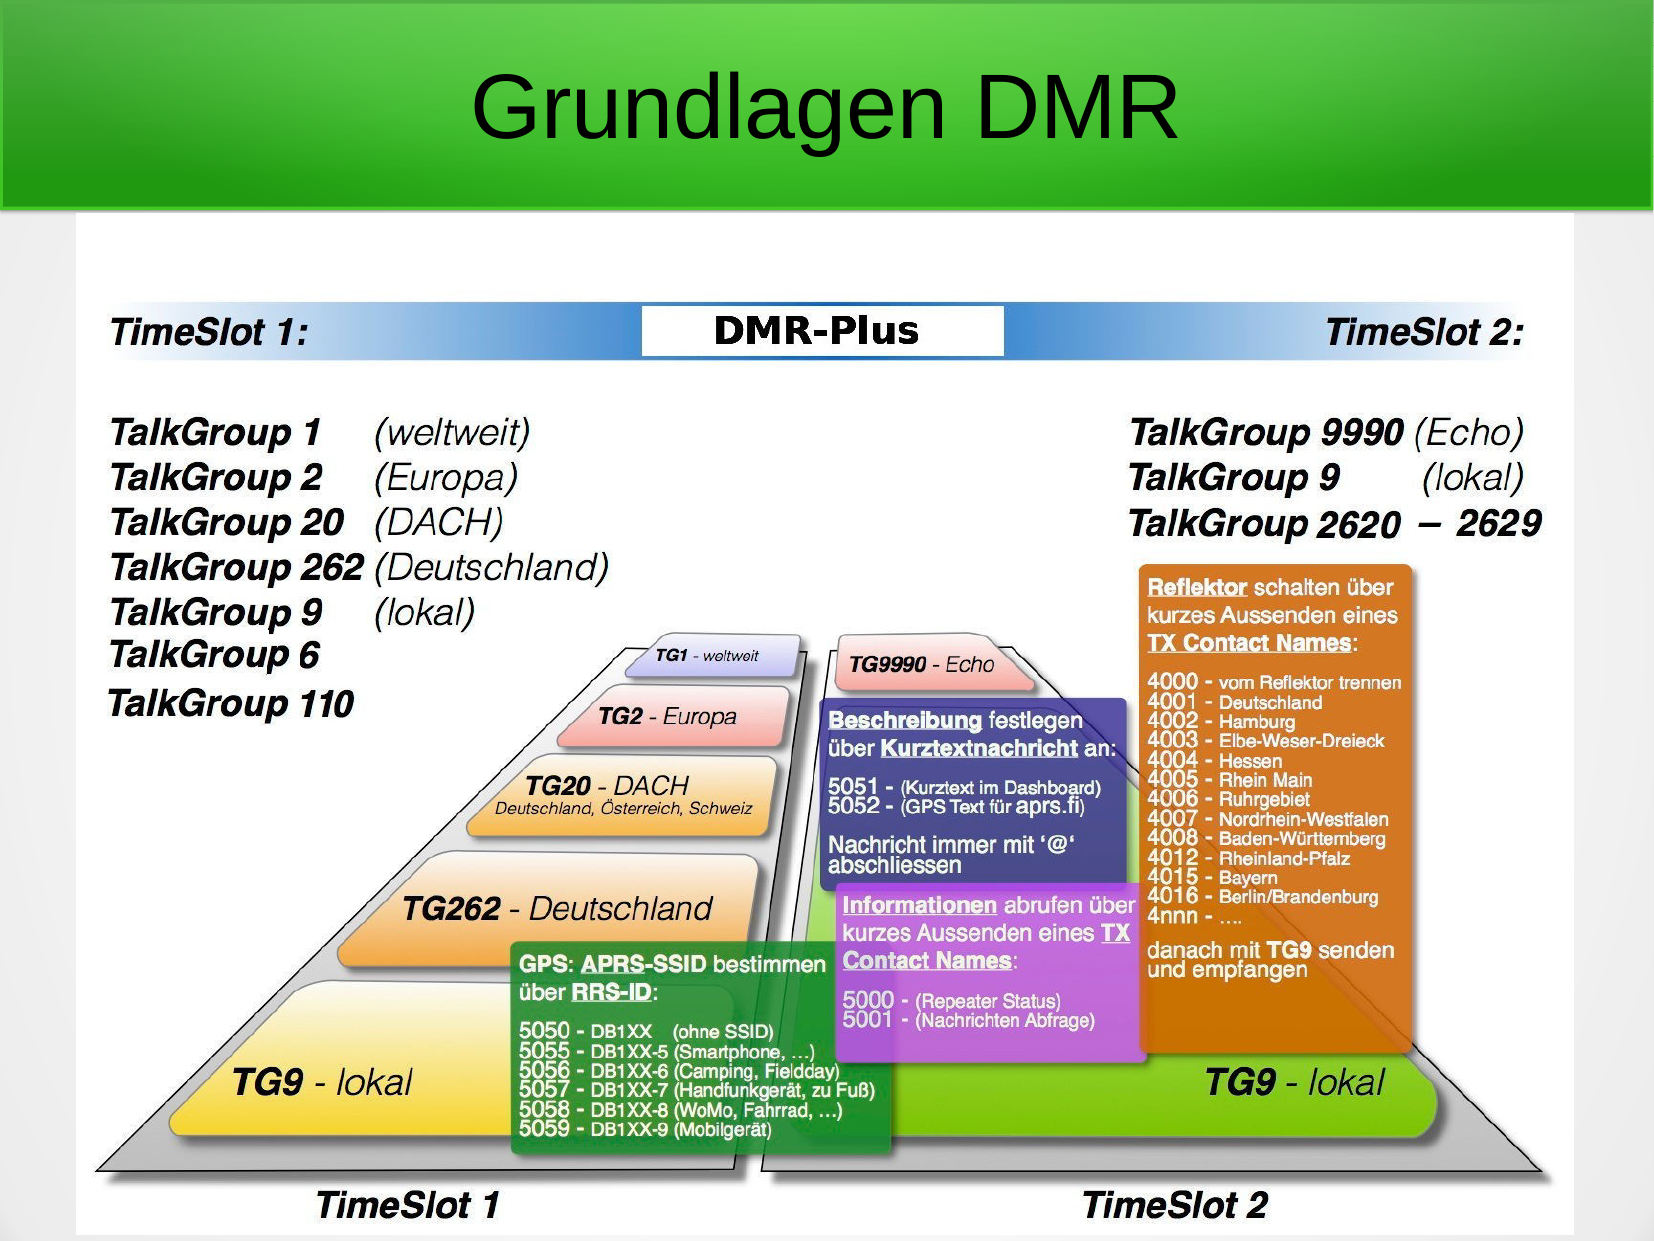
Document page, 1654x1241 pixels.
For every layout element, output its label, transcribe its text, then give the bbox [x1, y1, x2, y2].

picture [76, 213, 1574, 1235]
title Grundlagen DMR [0, 0, 1654, 225]
subtitle [94, 176, 1583, 1241]
